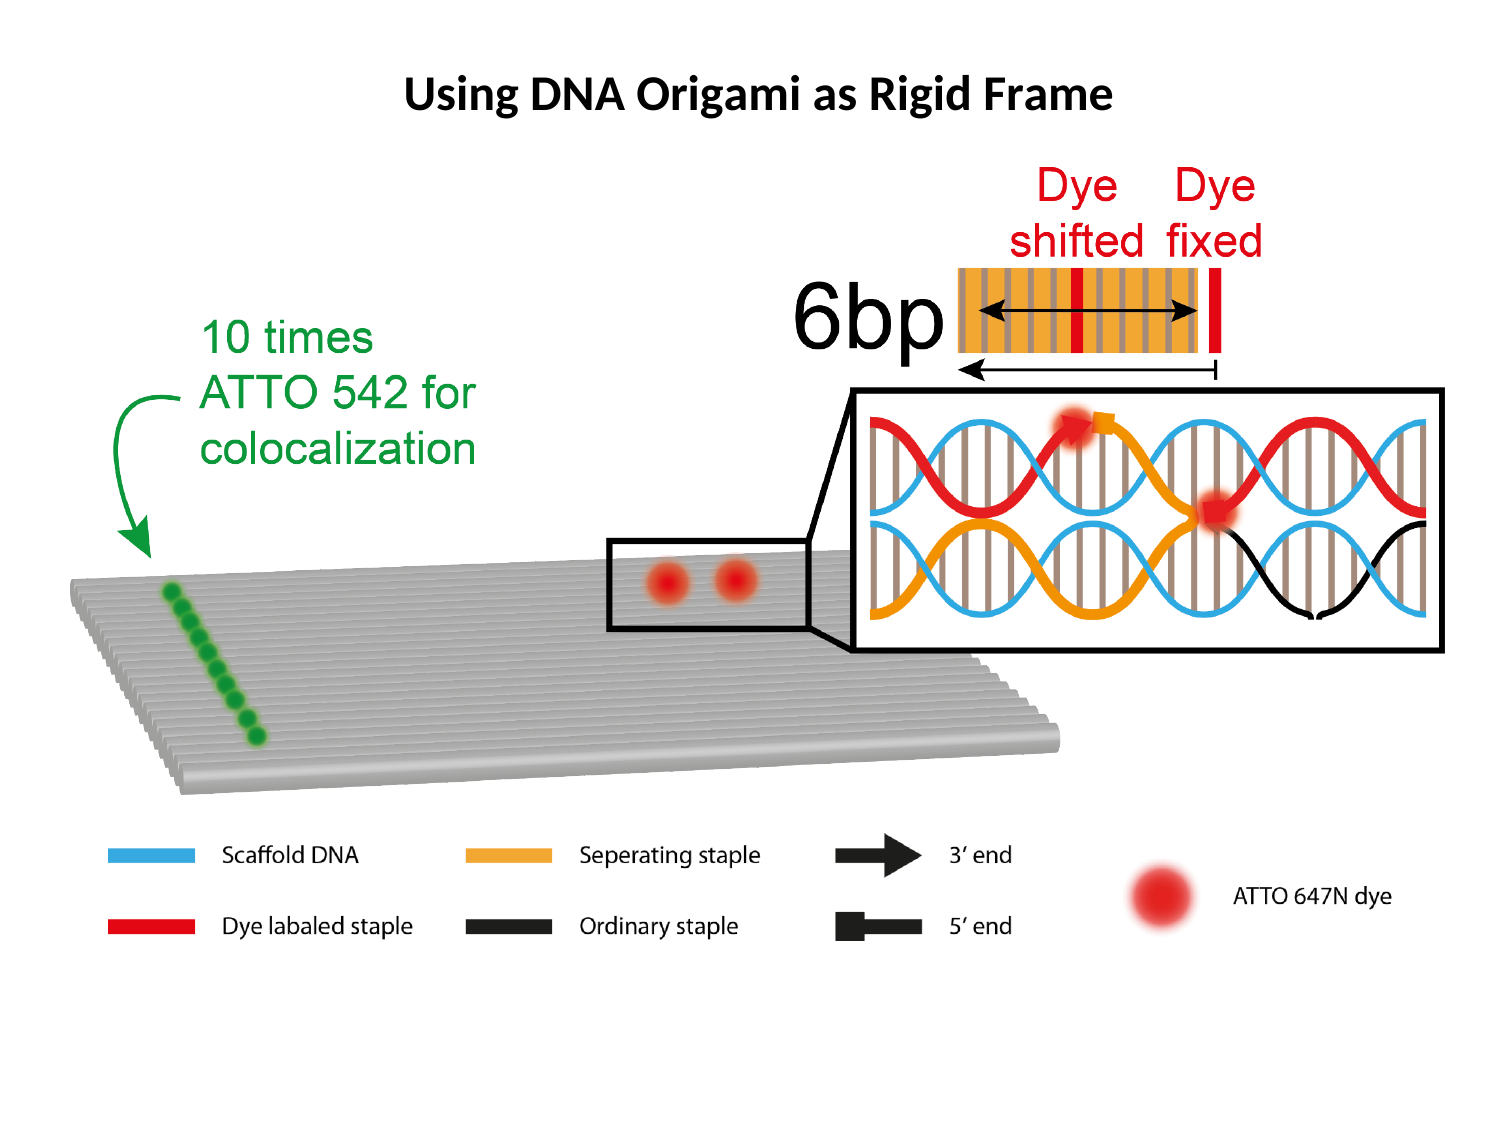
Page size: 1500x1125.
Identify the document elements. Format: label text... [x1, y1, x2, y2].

title Using DNA Origami as Rigid Frame [31, 27, 1469, 152]
picture [70, 167, 1445, 796]
picture [108, 833, 1392, 941]
